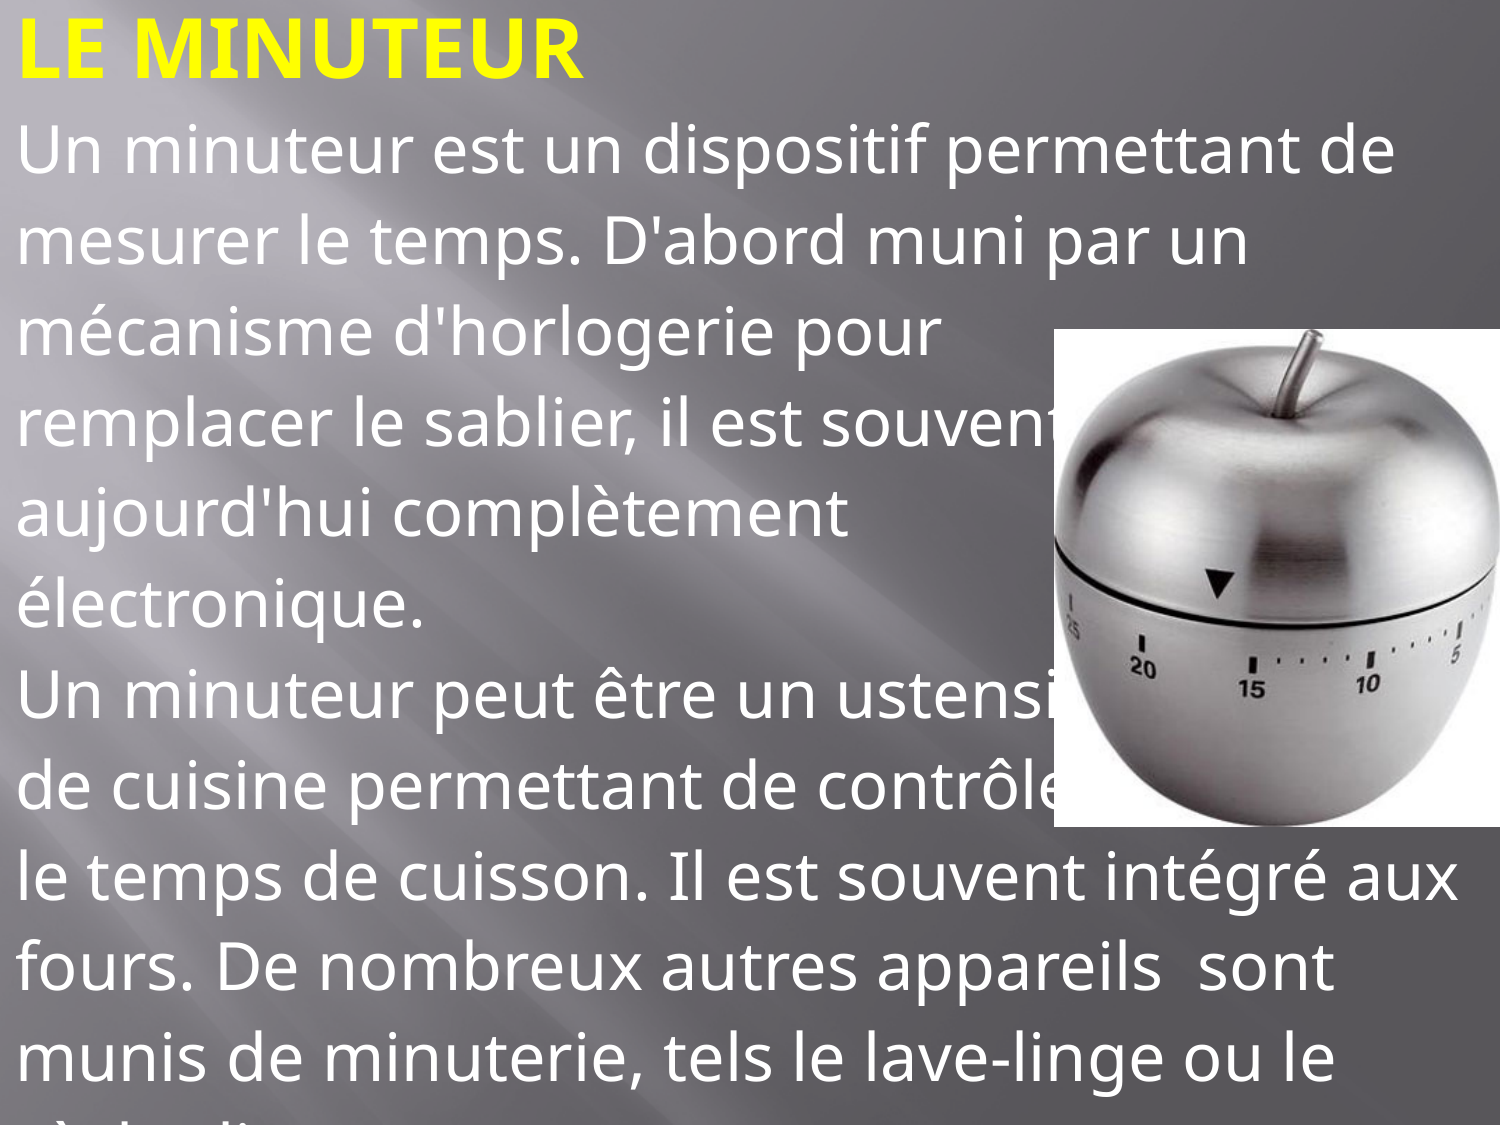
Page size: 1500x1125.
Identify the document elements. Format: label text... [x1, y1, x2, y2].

picture [1054, 329, 1500, 827]
text_box LE MINUTEUR Un minuteur est un dispositif permettant de mesurer le temps. D'abord muni par un mécanisme d'horlogerie pour remplacer le sablier, il est souvent aujourd'hui complètement électronique. Un minuteur peut être un ustensile de cuisine permettant de contrôler le temps de cuisson. Il est souvent intégré aux fours. De nombreux autres appareils sont munis de minuterie, tels le lave-linge ou le sèche-linge. [0, 0, 1500, 1125]
